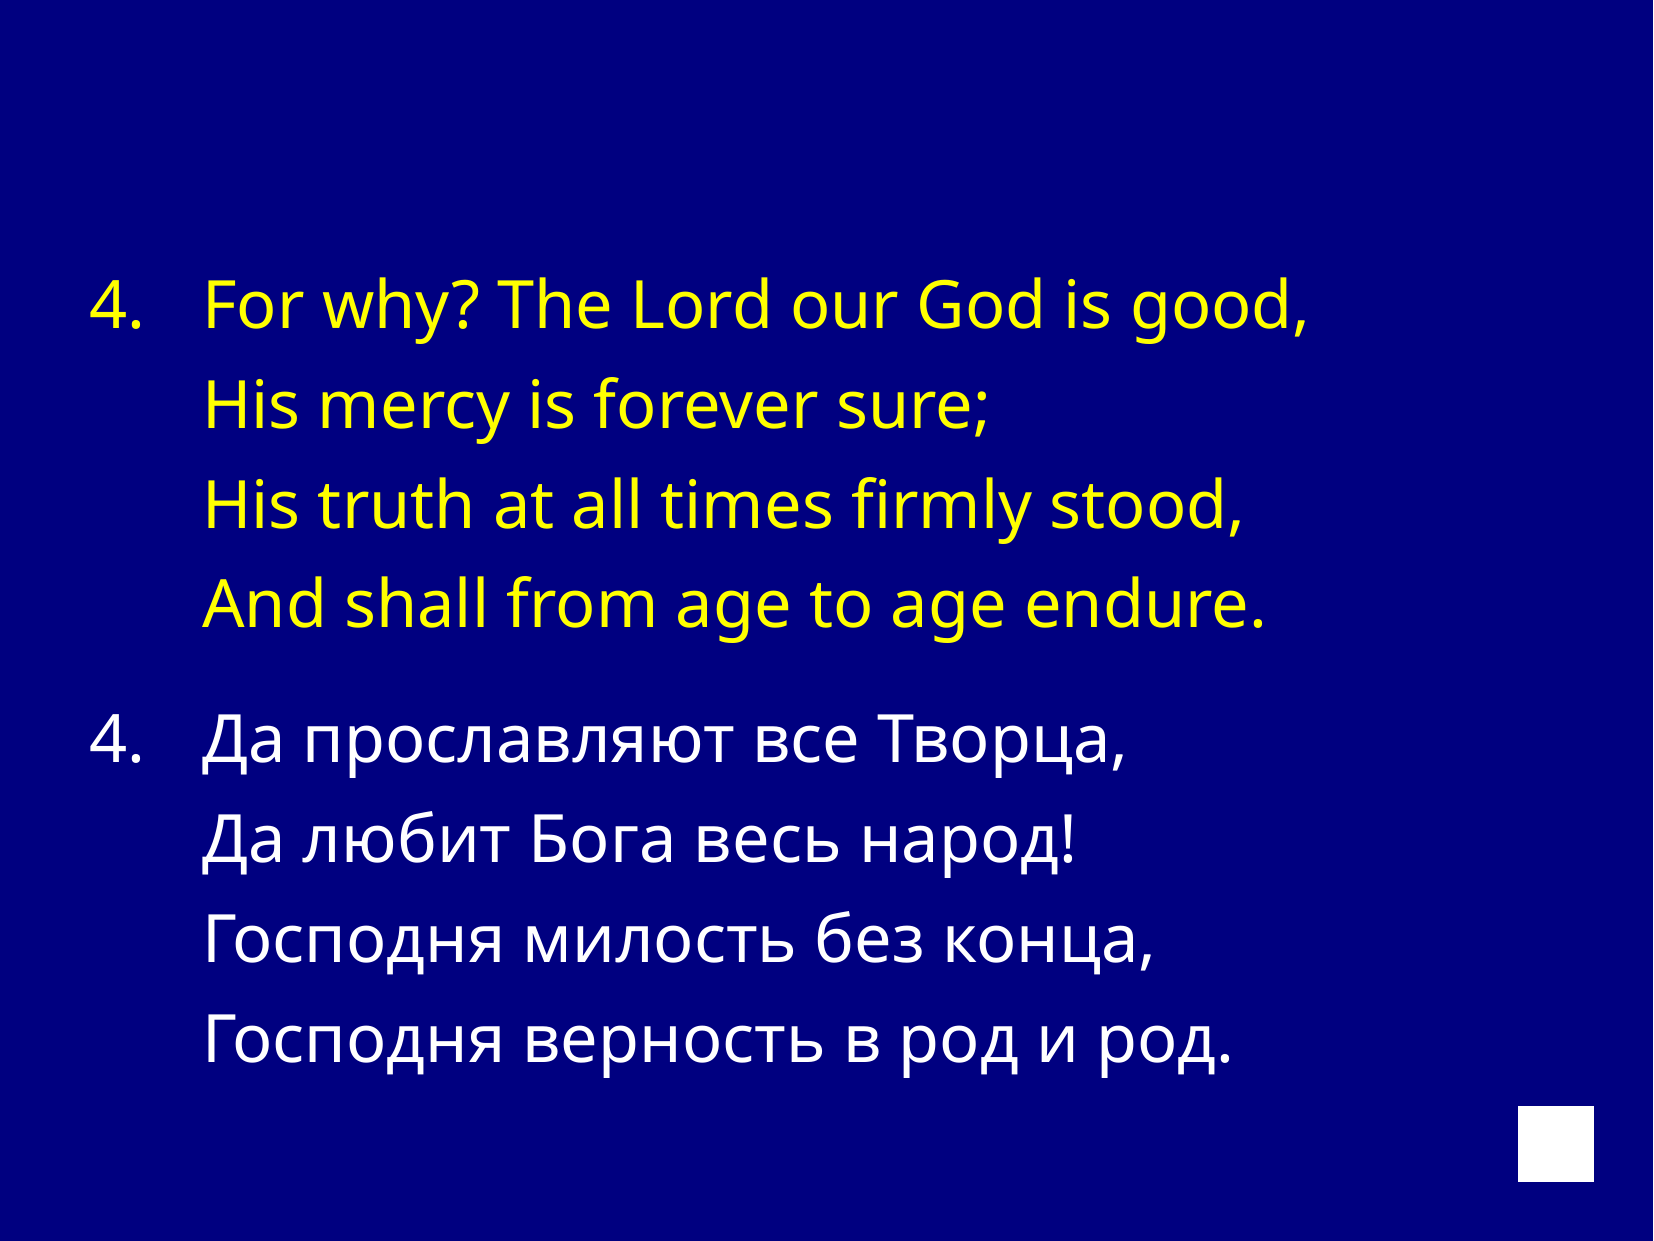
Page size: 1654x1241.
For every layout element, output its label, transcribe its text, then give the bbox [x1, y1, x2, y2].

text_box [1518, 1106, 1594, 1182]
text_box 4. For why? The Lord our God is good, His mercy is forever sure; His truth at all times firmly stood, And shall from age to age endure. [75, 150, 1653, 638]
text_box 4. Да прославляют все Творца, Да любит Бога весь народ! Господня милость без конца, Господня верность в род и род. [75, 675, 1576, 1163]
